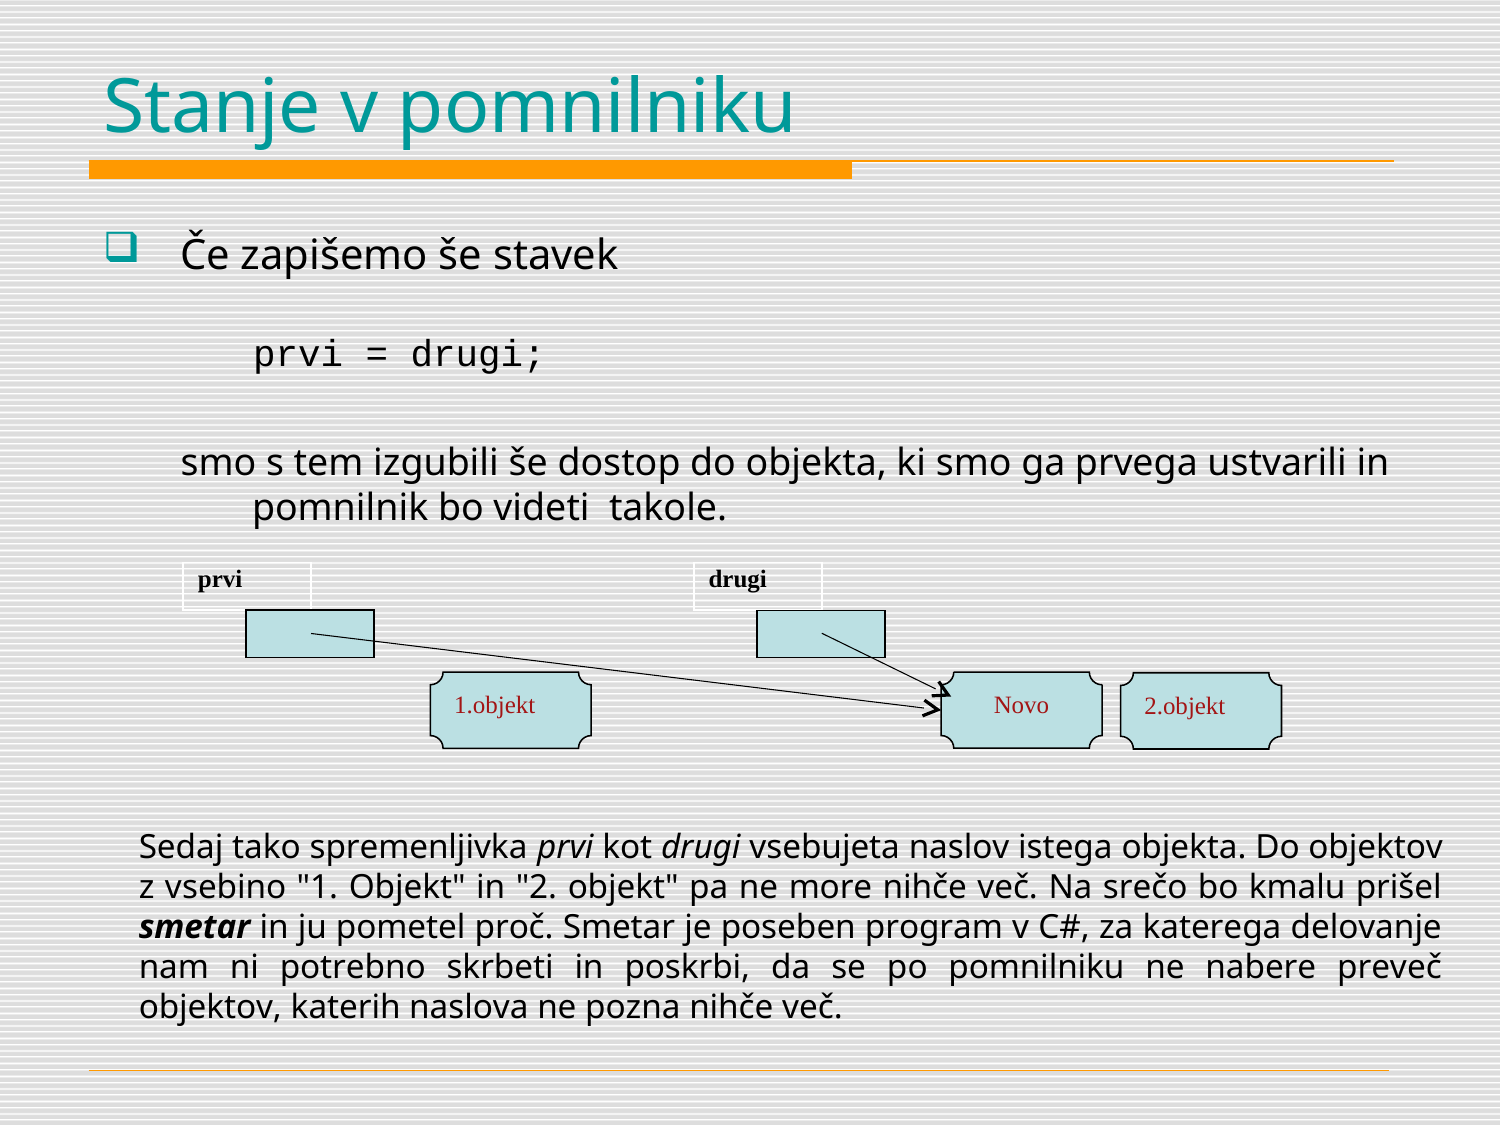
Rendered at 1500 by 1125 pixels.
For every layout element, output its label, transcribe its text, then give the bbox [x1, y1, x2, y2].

text_box Novo [941, 672, 1103, 749]
text_box drugi [693, 562, 822, 610]
text_box [246, 610, 375, 658]
title Stanje v pomnilniku [88, 42, 1401, 155]
text_box Sedaj tako spremenljivka prvi kot drugi vsebujeta naslov istega objekta. Do objektov z vsebino "1. Objekt" in "2. objekt" pa ne more nihče več. Na srečo bo kmalu prišel smetar in ju pometel proč. Smetar je poseben program v C#, za katerega delovanje nam ni potrebno skrbeti in poskrbi, da se po pomnilniku ne nabere preveč objektov, katerih naslova ne pozna nihče več. [123, 817, 1459, 1033]
text_box 1.objekt [430, 672, 592, 749]
text_box prvi [183, 562, 312, 610]
picture [0, 0, 1500, 1125]
text_box 2.objekt [1120, 672, 1282, 749]
list Če zapišemo še stavek prvi = drugi; smo s tem izgubili še dostop do objekta, ki smo ga prvega ustvarili in pomnilnik bo videti takole. [88, 220, 1483, 1059]
text_box [757, 610, 886, 658]
